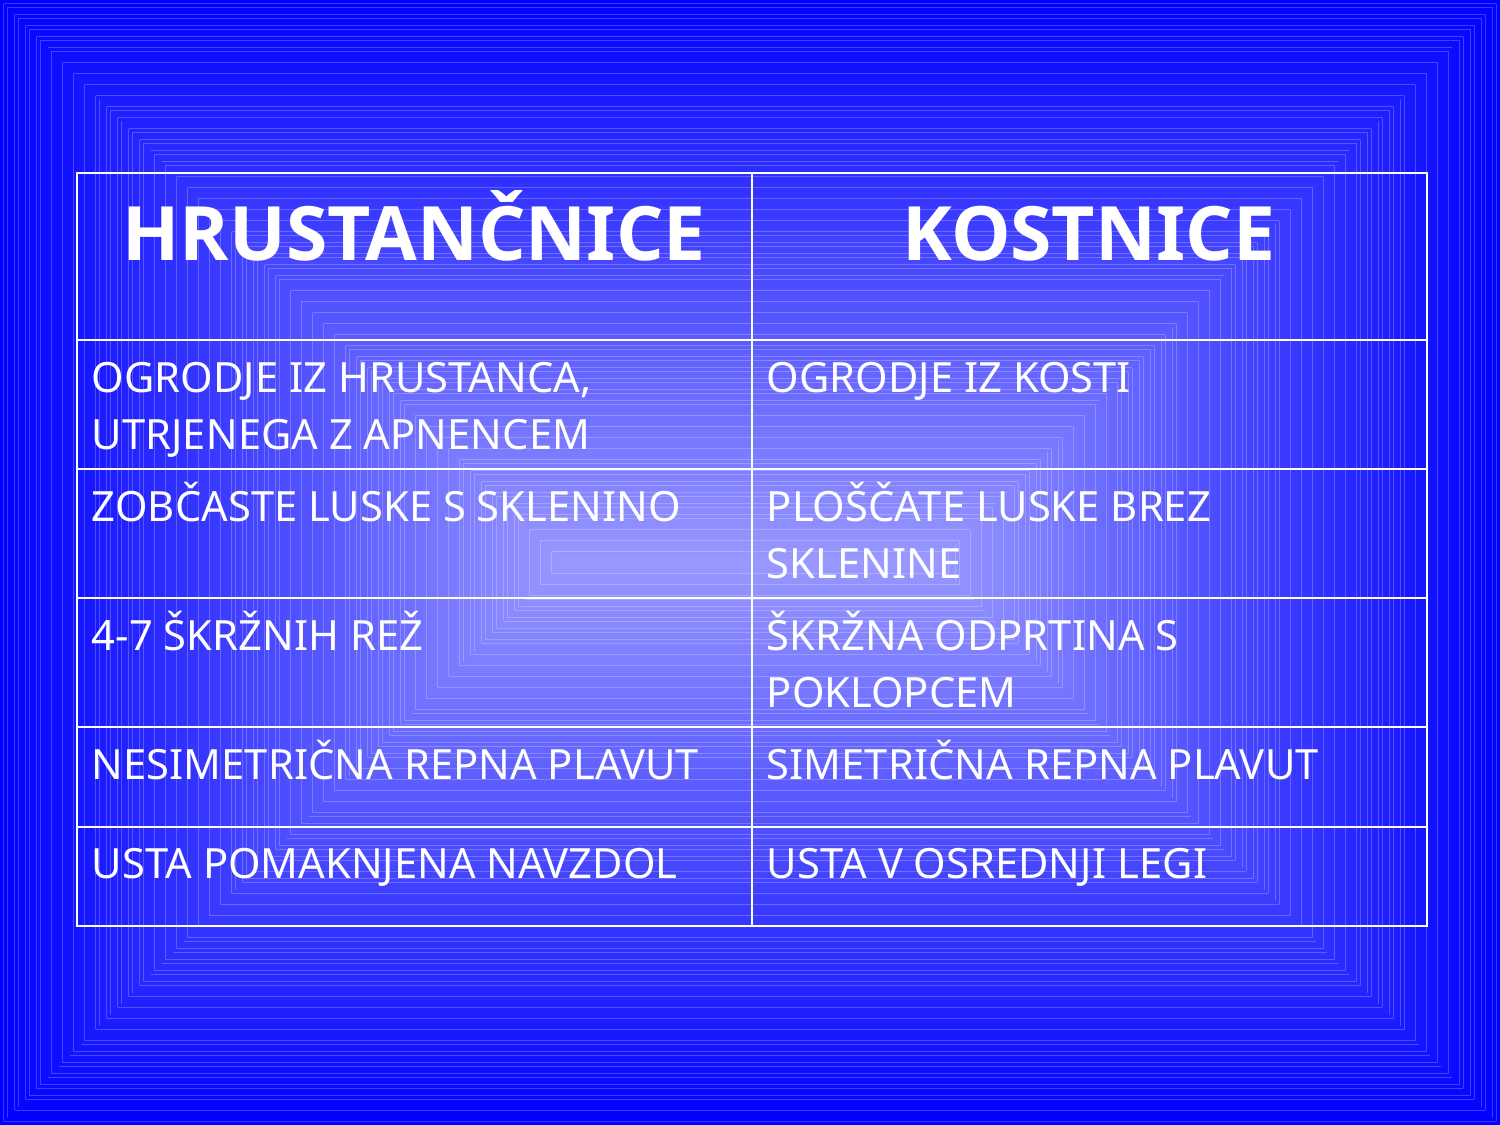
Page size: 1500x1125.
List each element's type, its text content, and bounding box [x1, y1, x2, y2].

table_cell ZOBČASTE LUSKE S SKLENINO [78, 470, 751, 597]
table_cell PLOŠČATE LUSKE BREZ SKLENINE [753, 470, 1426, 597]
table_cell OGRODJE IZ HRUSTANCA, UTRJENEGA Z APNENCEM [78, 341, 751, 468]
table_cell SIMETRIČNA REPNA PLAVUT [753, 728, 1426, 826]
table_cell ŠKRŽNA ODPRTINA S POKLOPCEM [753, 599, 1426, 726]
table_cell NESIMETRIČNA REPNA PLAVUT [78, 728, 751, 826]
table_cell USTA POMAKNJENA NAVZDOL [78, 828, 751, 925]
table_cell 4-7 ŠKRŽNIH REŽ [78, 599, 751, 726]
table_cell OGRODJE IZ KOSTI [753, 341, 1426, 468]
table_header HRUSTANČNICE [78, 174, 751, 339]
table_header KOSTNICE [753, 174, 1426, 339]
table_cell USTA V OSREDNJI LEGI [753, 828, 1426, 925]
